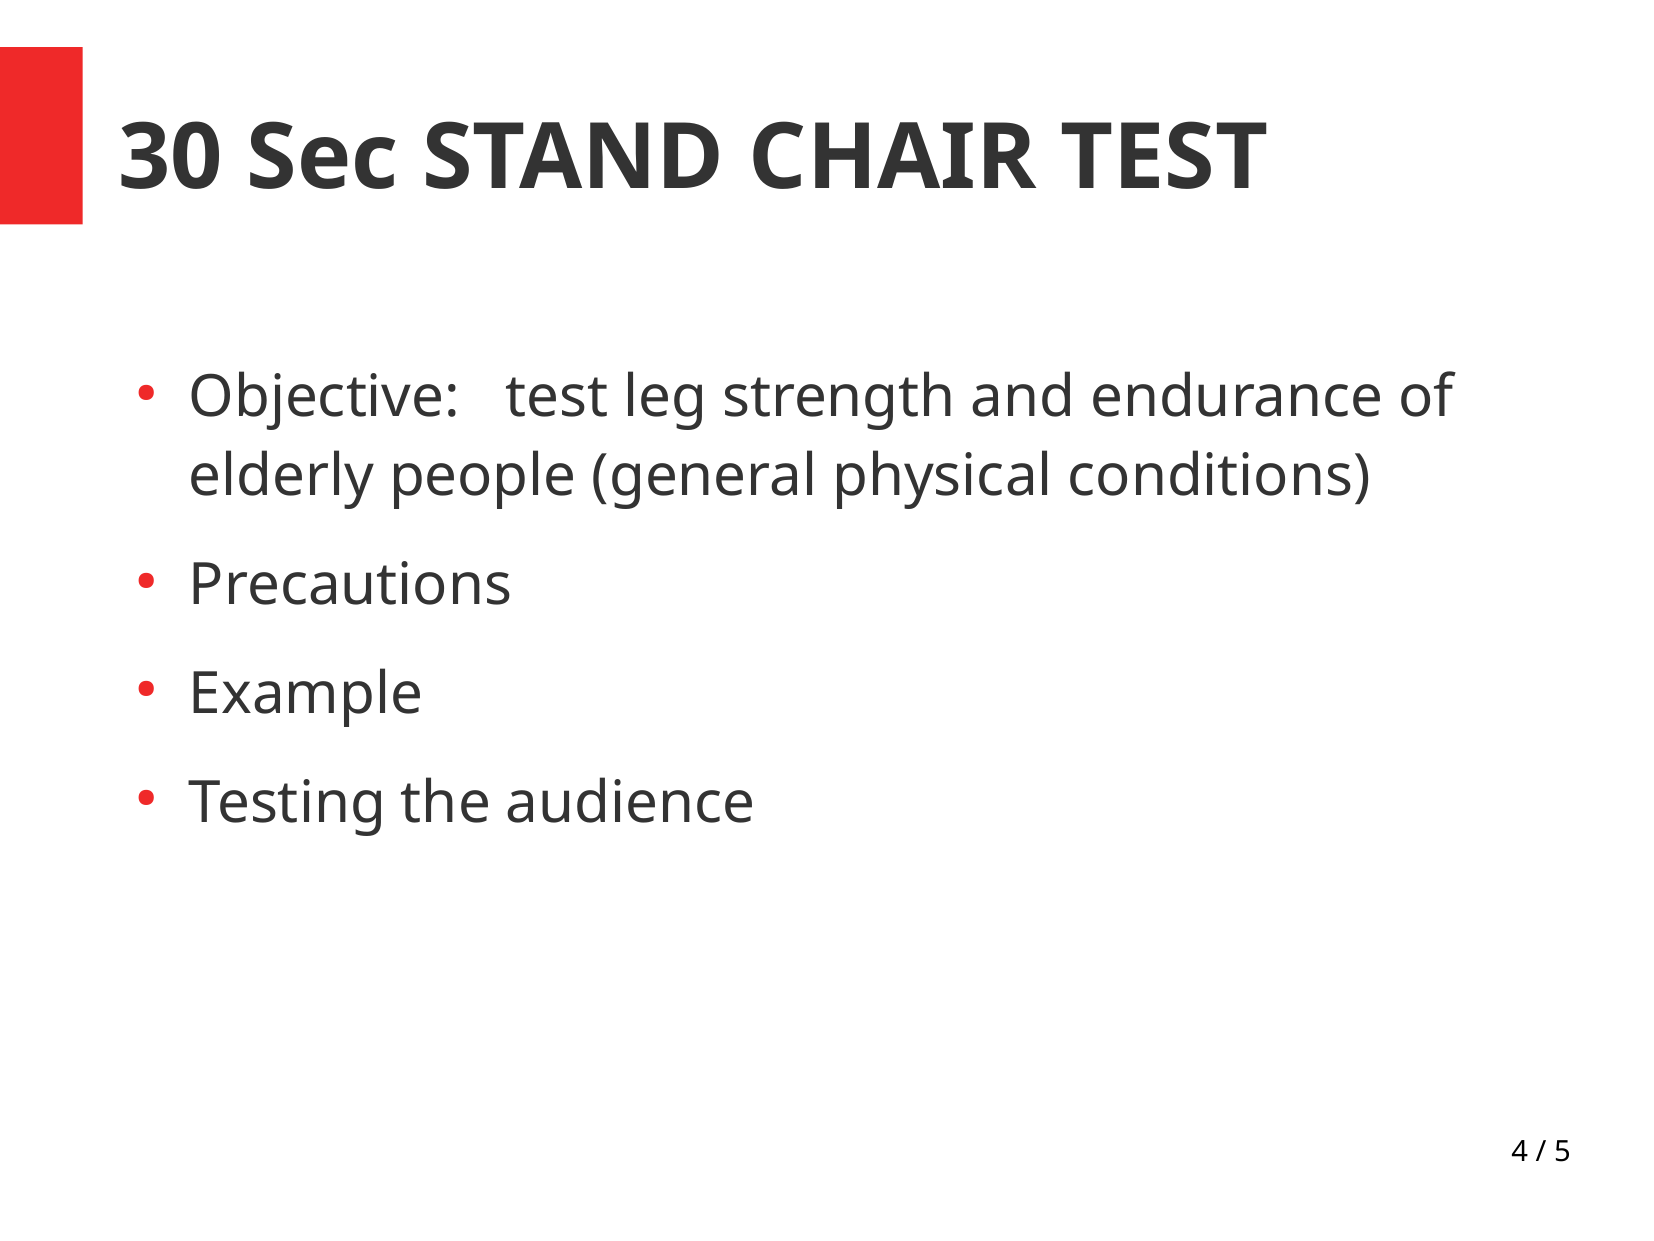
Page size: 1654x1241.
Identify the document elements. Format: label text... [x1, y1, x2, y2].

title 30 Sec STAND CHAIR TEST [118, 49, 1571, 257]
list Objective: test leg strength and endurance of elderly people (general physical conditions) Precautions Example Testing the audience [118, 354, 1536, 1074]
